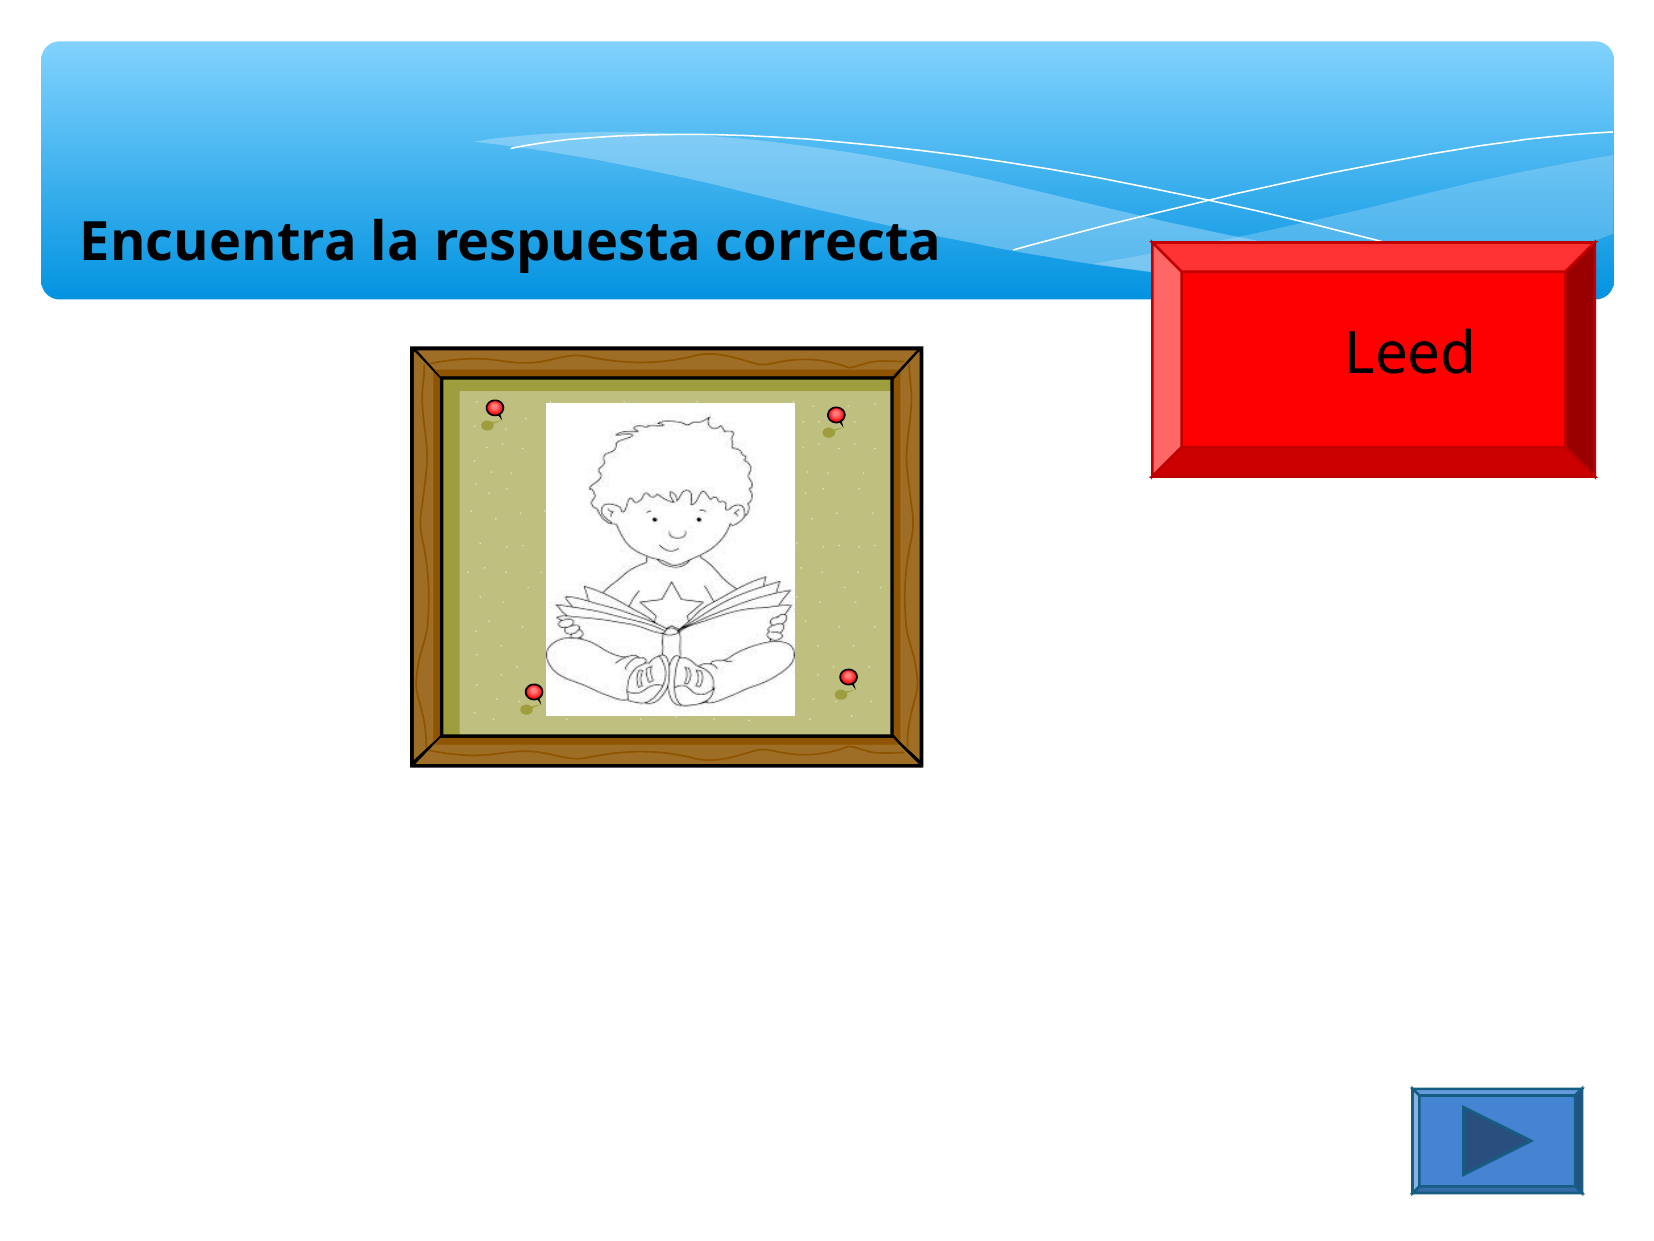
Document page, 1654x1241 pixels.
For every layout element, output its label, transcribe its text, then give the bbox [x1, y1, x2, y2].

text_box Leed [1191, 307, 1595, 394]
picture [410, 346, 924, 768]
text_box [1413, 1088, 1583, 1194]
text_box Encuentra la respuesta correcta [65, 195, 1042, 286]
text_box [1153, 242, 1595, 477]
